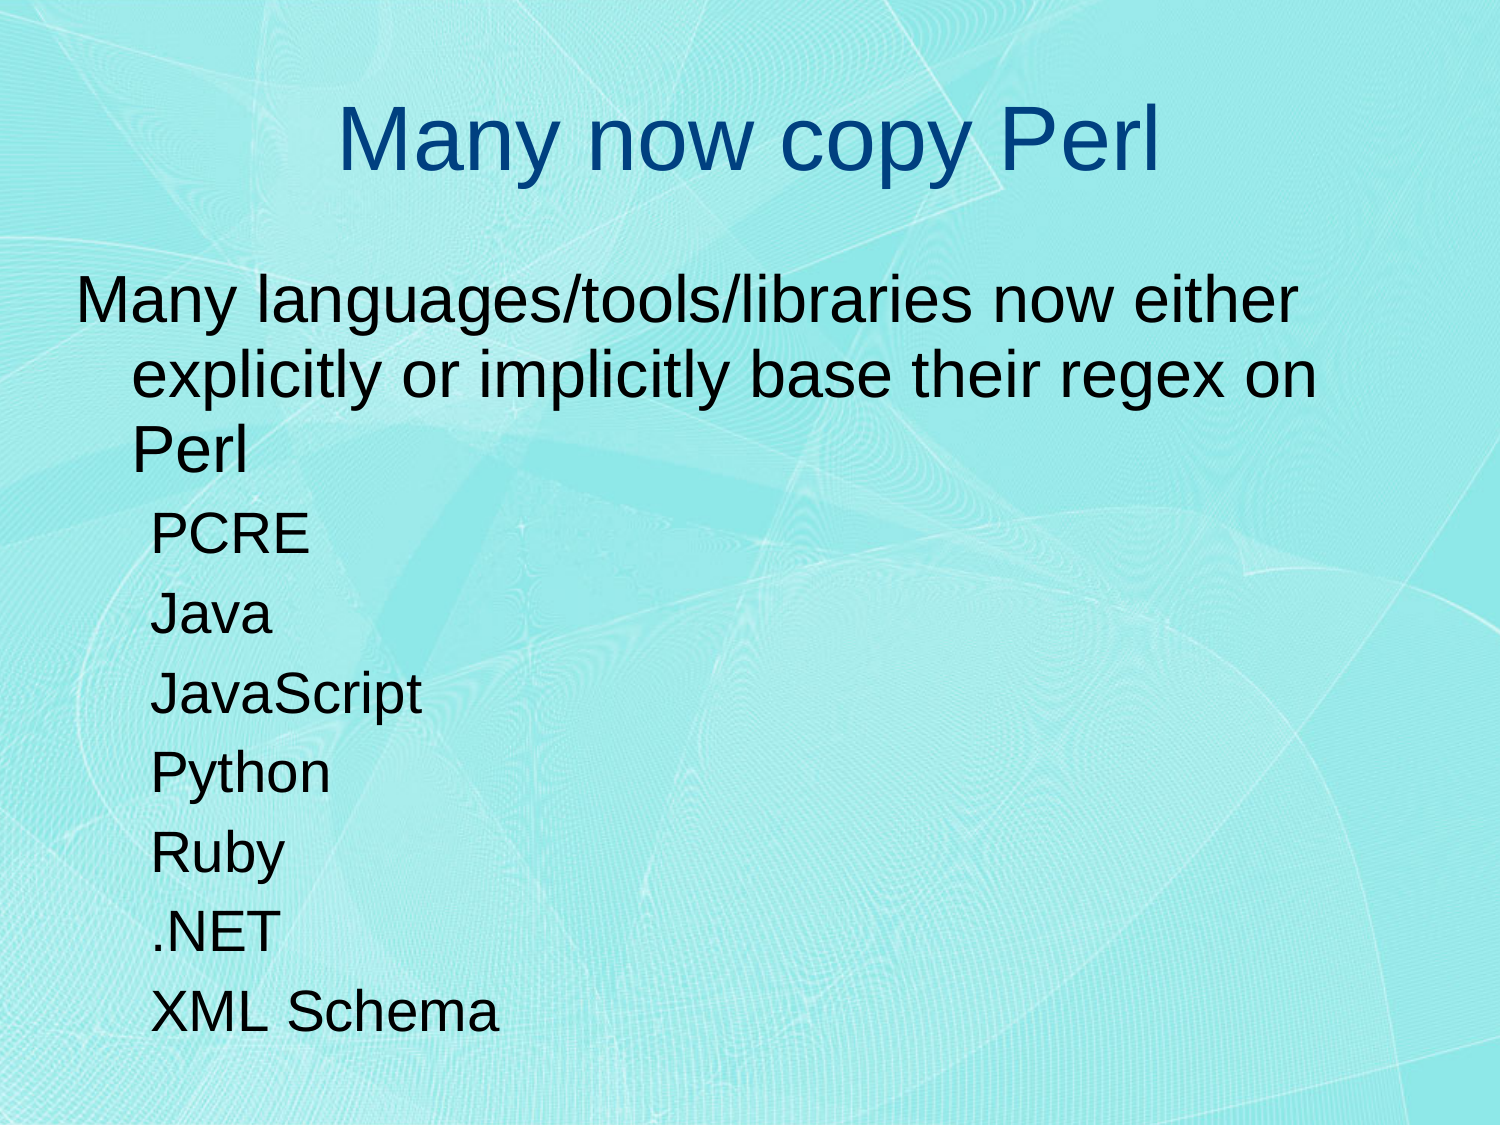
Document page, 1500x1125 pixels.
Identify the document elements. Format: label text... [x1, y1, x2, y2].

picture [0, 0, 1500, 1125]
list Many languages/tools/libraries now either explicitly or implicitly base their regex on Perl PCRE Java JavaScript Python Ruby .NET XML Schema [75, 262, 1426, 1042]
title Many now copy Perl [75, 52, 1426, 226]
